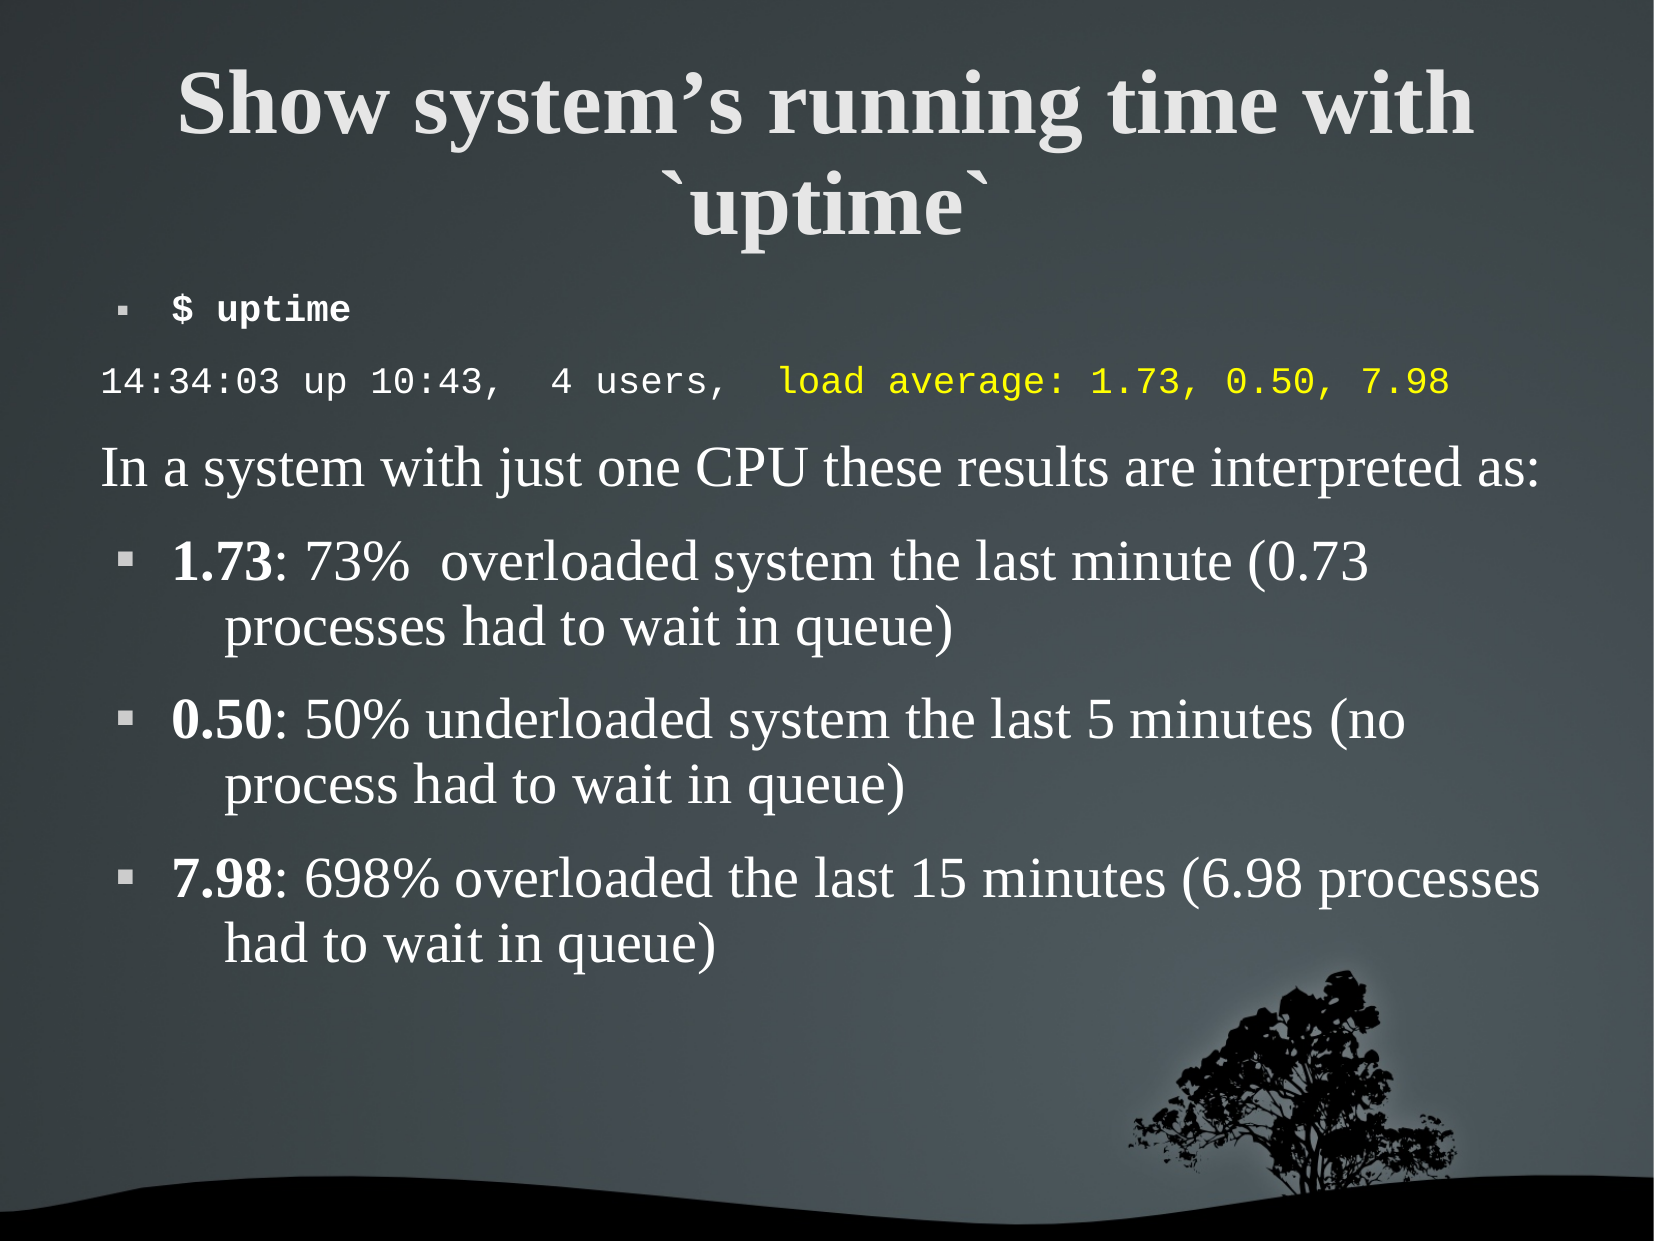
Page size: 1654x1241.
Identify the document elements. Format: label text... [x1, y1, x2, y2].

picture [0, 0, 1654, 1241]
list $ uptime 14:34:03 up 10:43, 4 users, load average: 1.73, 0.50, 7.98 In a system with just one CPU these results are interpreted as: 1.73: 73% overloaded system the last minute (0.73 processes had to wait in queue) 0.50: 50% underloaded system the last 5 minutes (no process had to wait in queue) 7.98: 698% overloaded the last 15 minutes (6.98 processes had to wait in queue) [82, 290, 1571, 1165]
title Show system’s running time with `uptime` [82, 33, 1571, 273]
